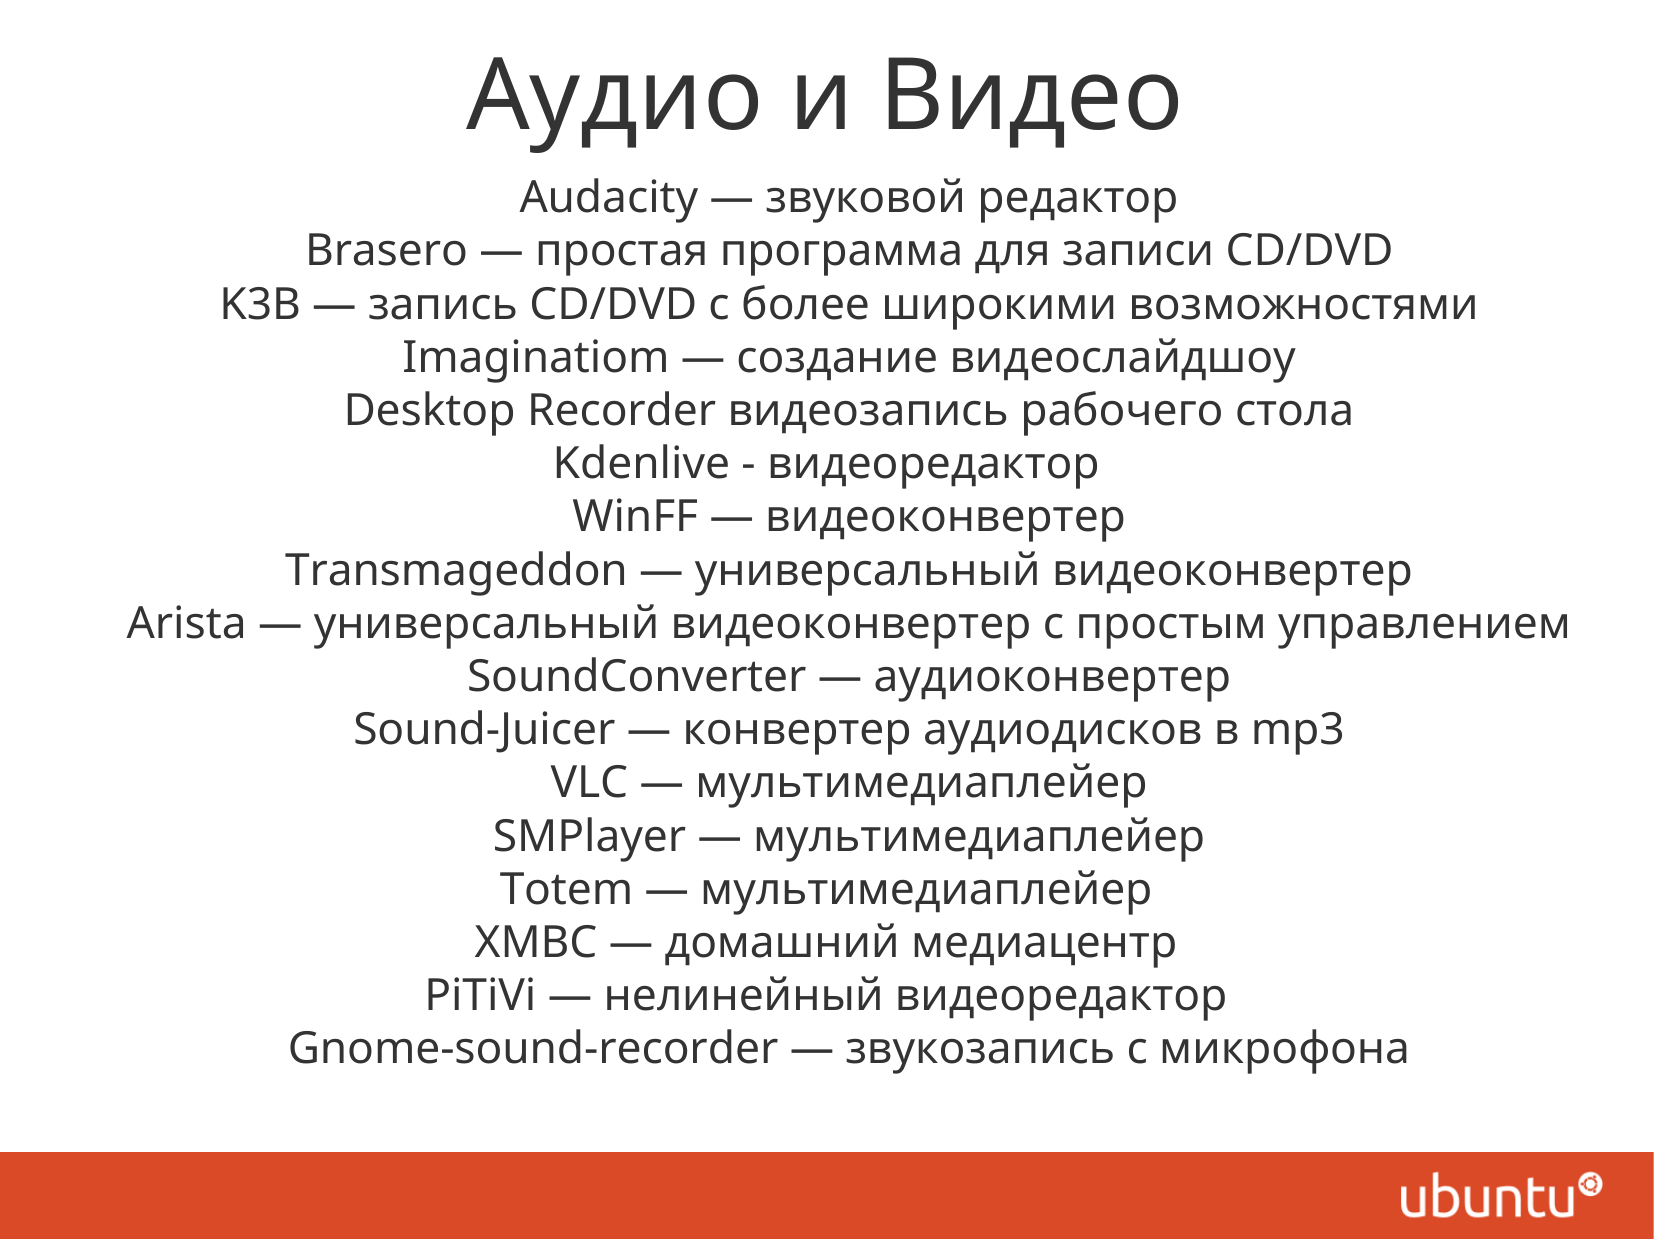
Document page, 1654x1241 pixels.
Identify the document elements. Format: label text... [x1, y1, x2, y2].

picture [0, 1152, 1654, 1239]
list Audacity — звуковой редактор Brasero — простая программа для записи CD/DVD K3B — запись CD/DVD с более широкими возможностями Imaginatiom — создание видеослайдшоу Desktop Recorder видеозапись рабочего стола Kdenlive - видеоредактор WinFF — видеоконвертер Transmageddon — универсальный видеоконвертер Arista — универсальный видеоконвертер с простым управлением SoundConverter — аудиоконвертер Sound-Juicer — конвертер аудиодисков в mp3 VLC — мультимедиаплейер SMPlayer — мультимедиаплейер Totem — мультимедиаплейер XMBC — домашний медиацентр PiTiVi — нелинейный видеоредактор Gnome-sound-recorder — звукозапись с микрофона [70, 160, 1583, 1111]
title Аудио и Видео [55, 35, 1595, 161]
